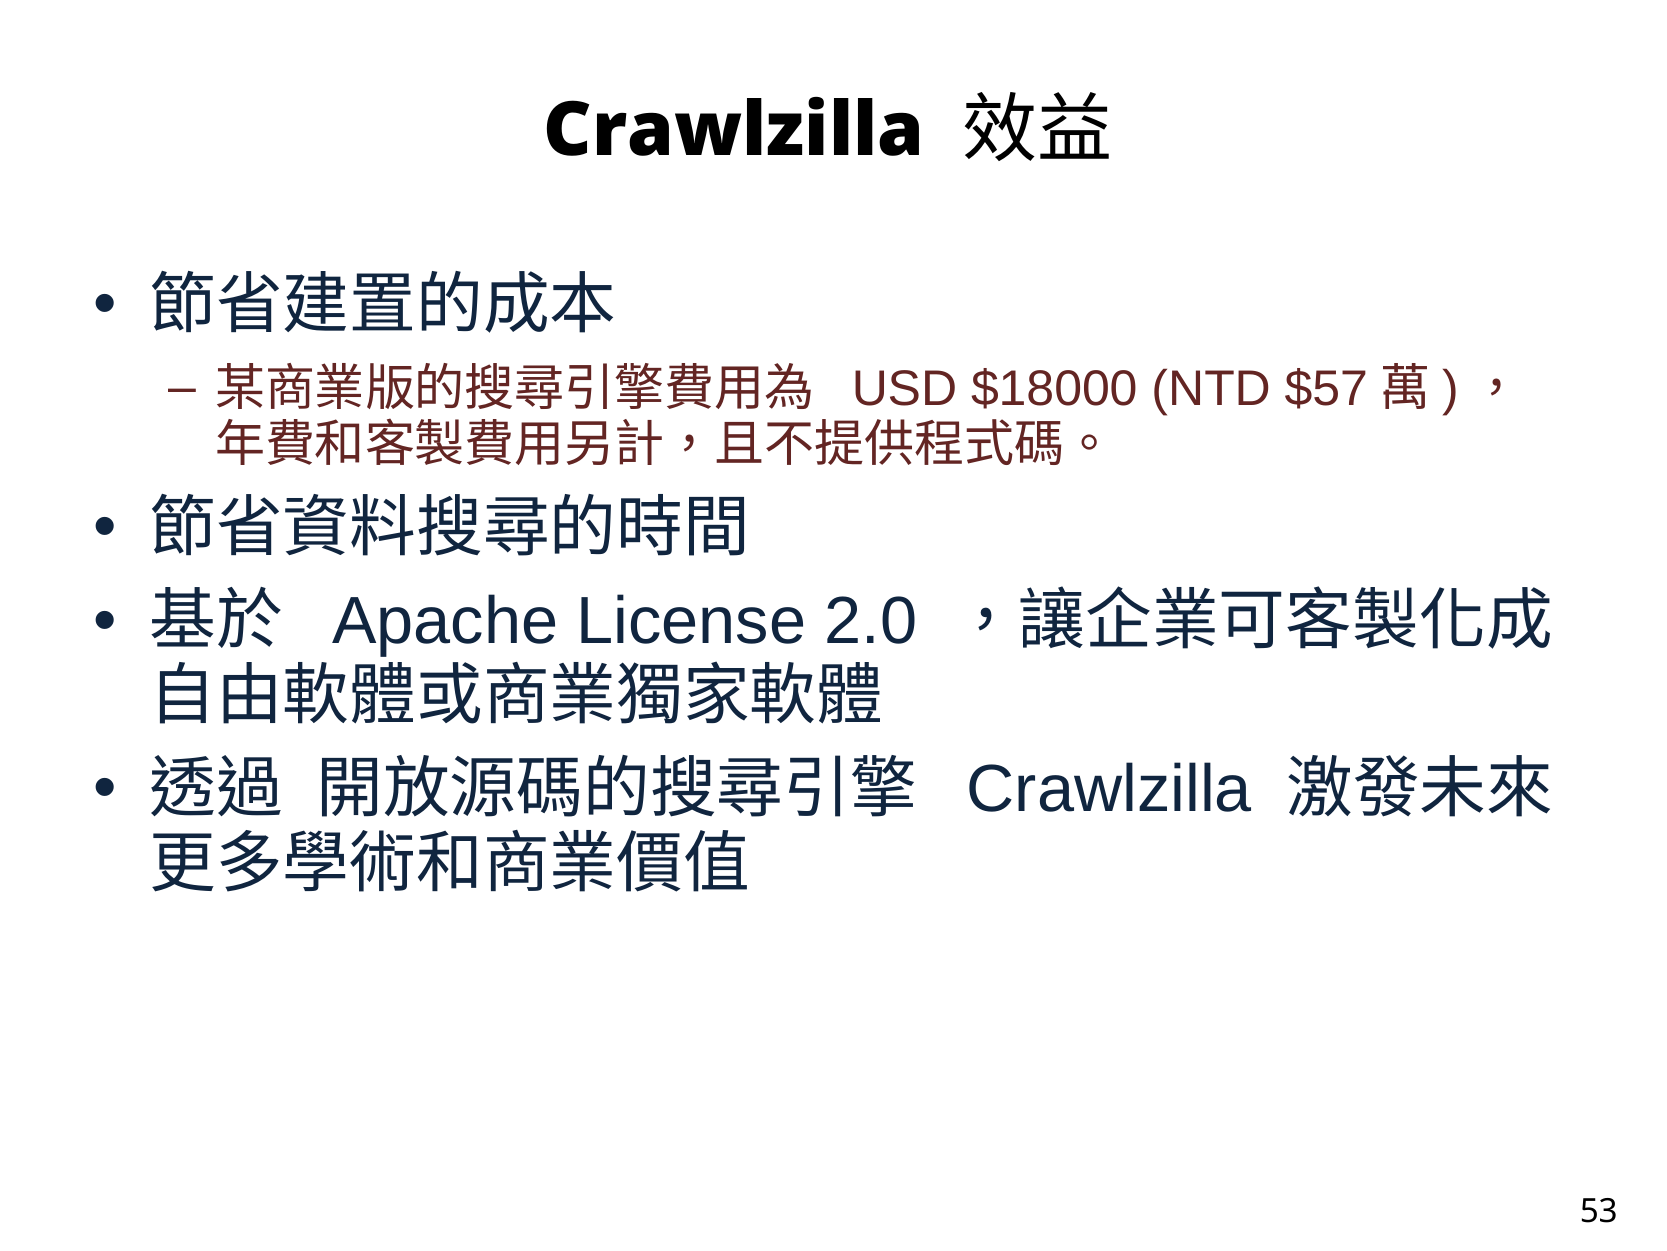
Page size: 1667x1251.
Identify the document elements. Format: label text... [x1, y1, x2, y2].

title Crawlzilla 效益 [78, 39, 1579, 222]
list 節省建置的成本 某商業版的搜尋引擎費用為 USD $18000 (NTD $57萬)，年費和客製費用另計，且不提供程式碼。 節省資料搜尋的時間 基於 Apache License 2.0 ，讓企業可客製化成自由軟體或商業獨家軟體 透過 開放源碼的搜尋引擎 Crawlzilla 激發未來更多學術和商業價值 [78, 260, 1579, 1067]
